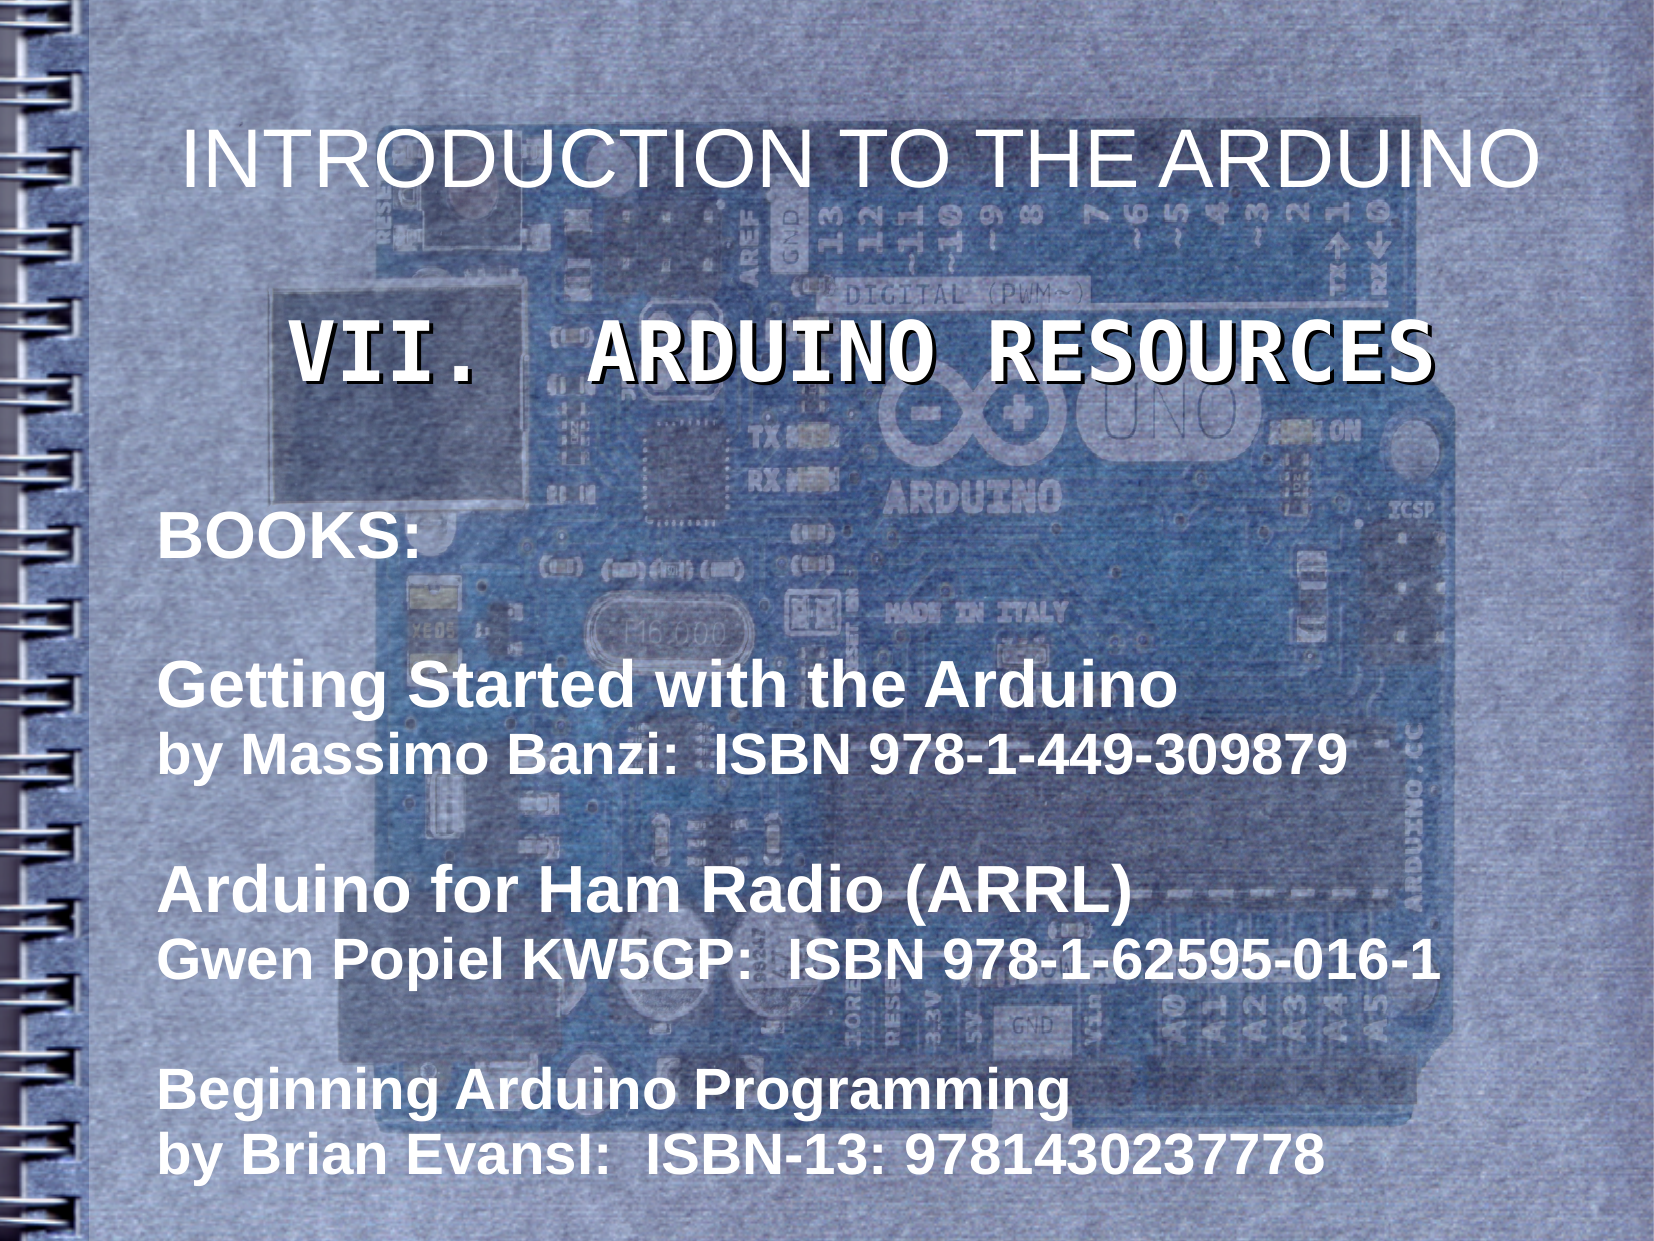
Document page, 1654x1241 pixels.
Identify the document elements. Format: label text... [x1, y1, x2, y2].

text_box INTRODUCTION TO THE ARDUINO [165, 75, 1561, 286]
text_box VII. ARDUINO RESOURCES BOOKS: Getting Started with the Arduino by Massimo Banzi: ISBN 978-1-449-309879 Arduino for Ham Radio (ARRL) Gwen Popiel KW5GP: ISBN 978-1-62595-016-1 Beginning Arduino Programming by Brian EvansI: ISBN-13: 9781430237778 [141, 296, 1582, 1204]
picture [0, 0, 1654, 1241]
